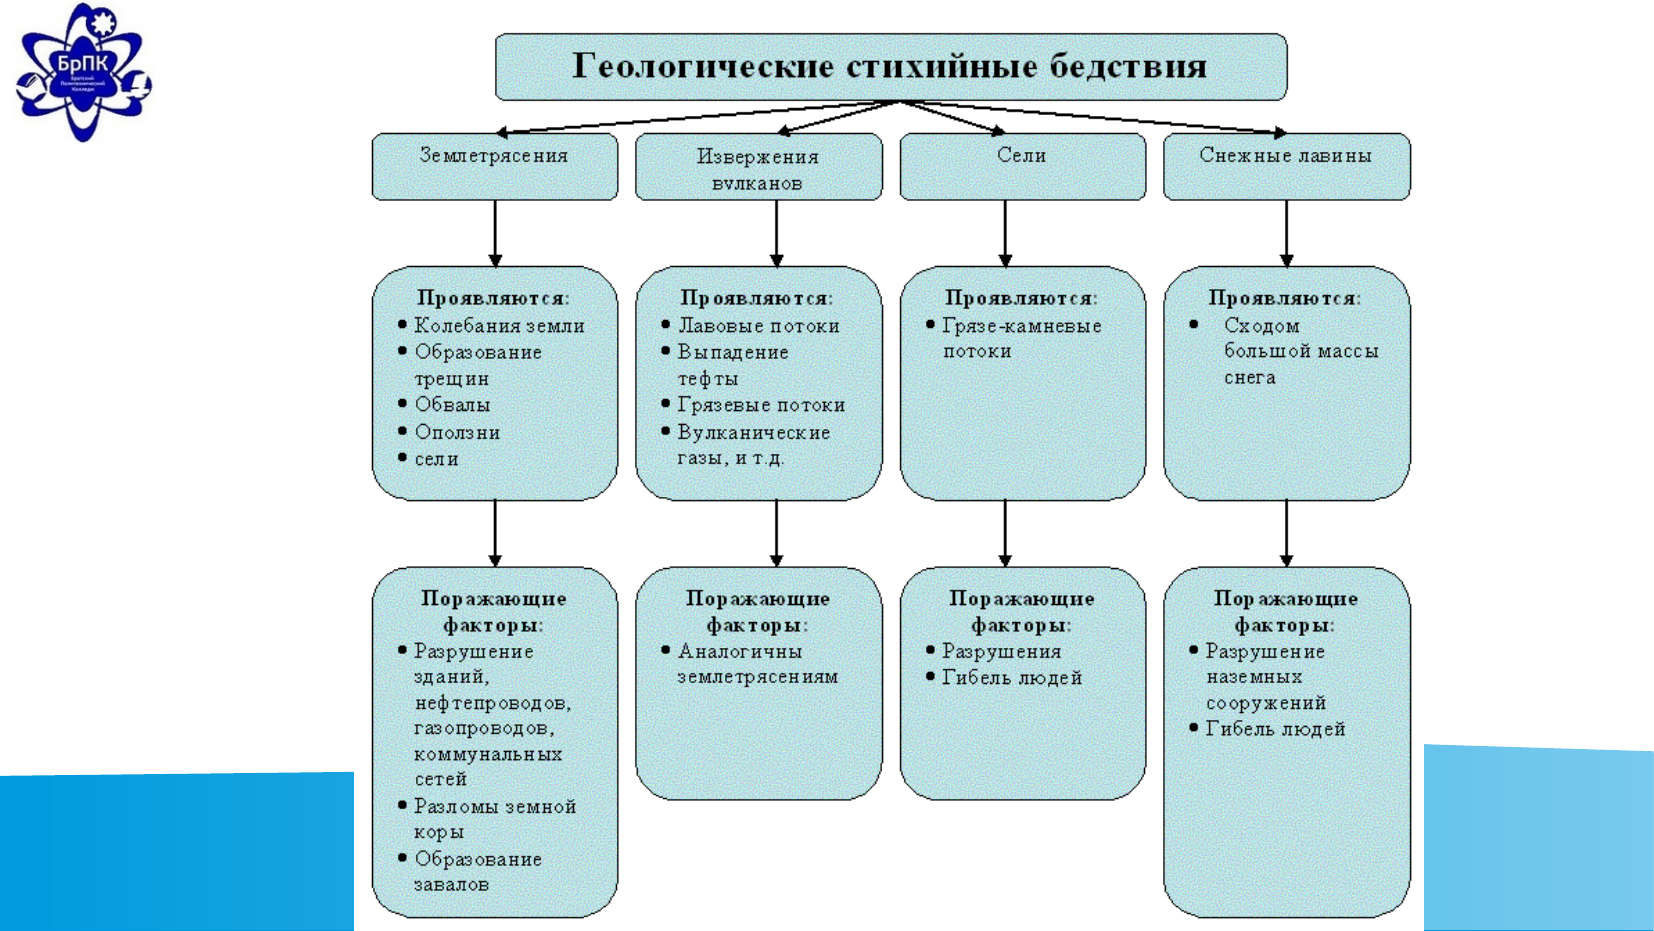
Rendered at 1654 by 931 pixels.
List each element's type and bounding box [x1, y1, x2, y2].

picture [354, 0, 1424, 931]
picture [11, 0, 157, 145]
